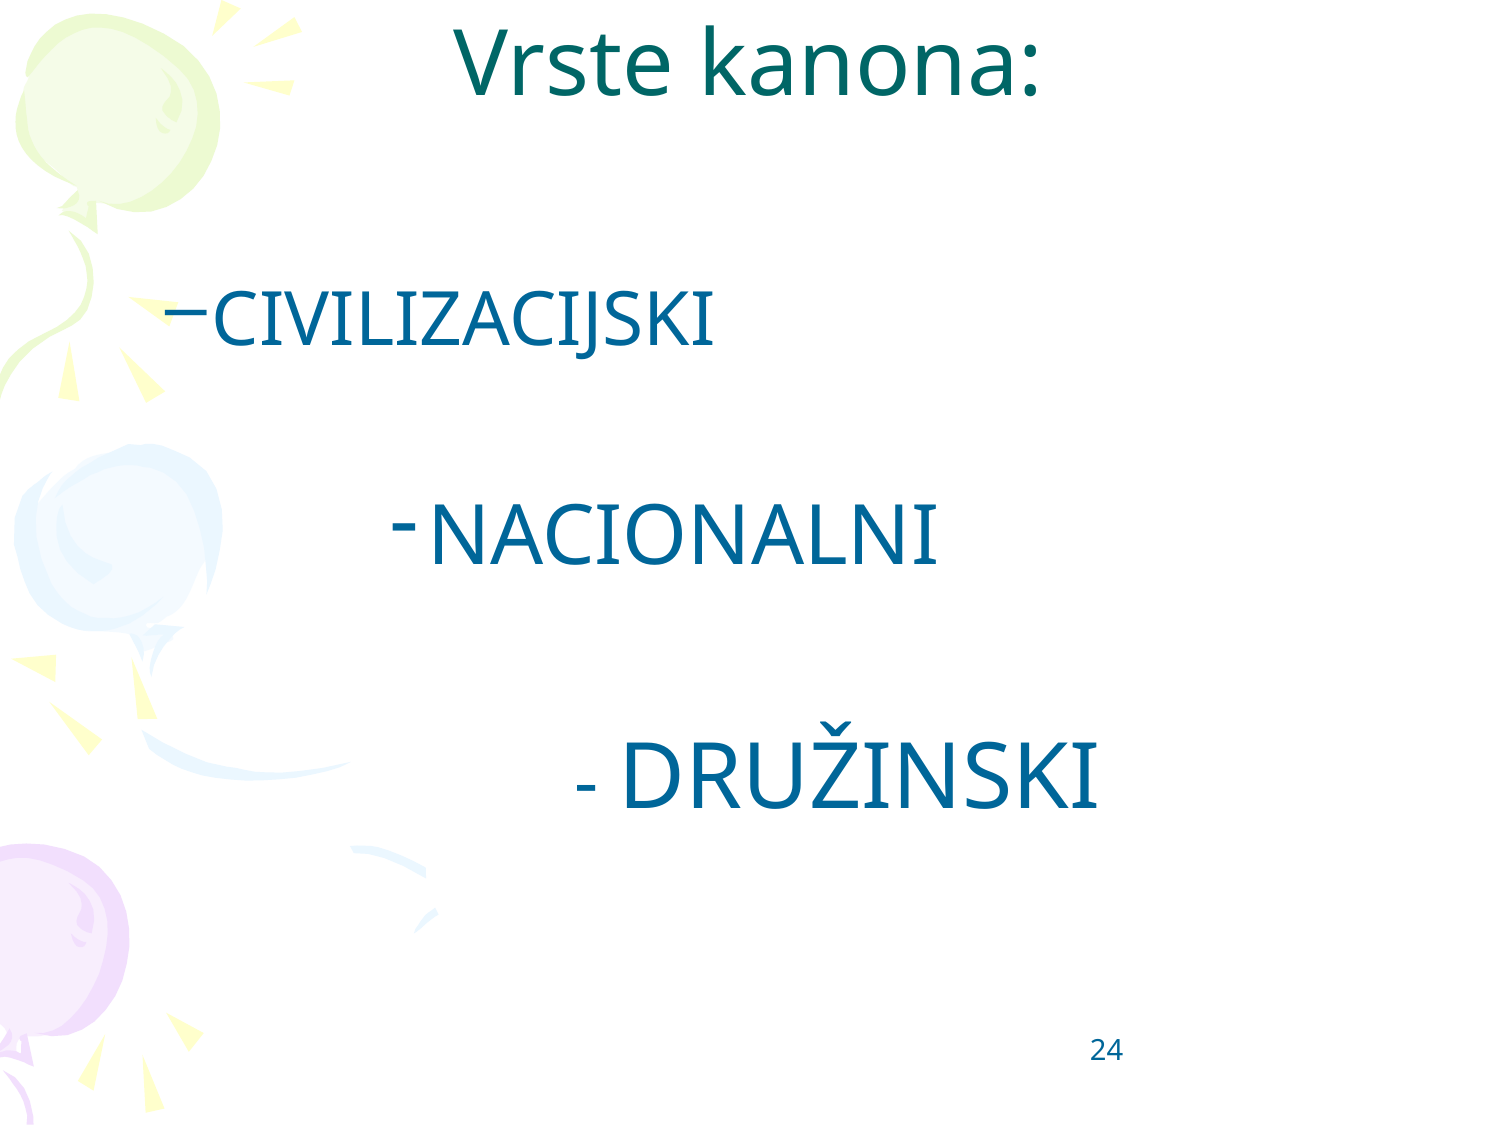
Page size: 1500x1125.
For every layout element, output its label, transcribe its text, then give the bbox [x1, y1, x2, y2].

list CIVILIZACIJSKI NACIONALNI - DRUŽINSKI [75, 262, 1425, 994]
title Vrste kanona: [72, 16, 1425, 233]
slide_number <number> [1074, 1024, 1425, 1100]
